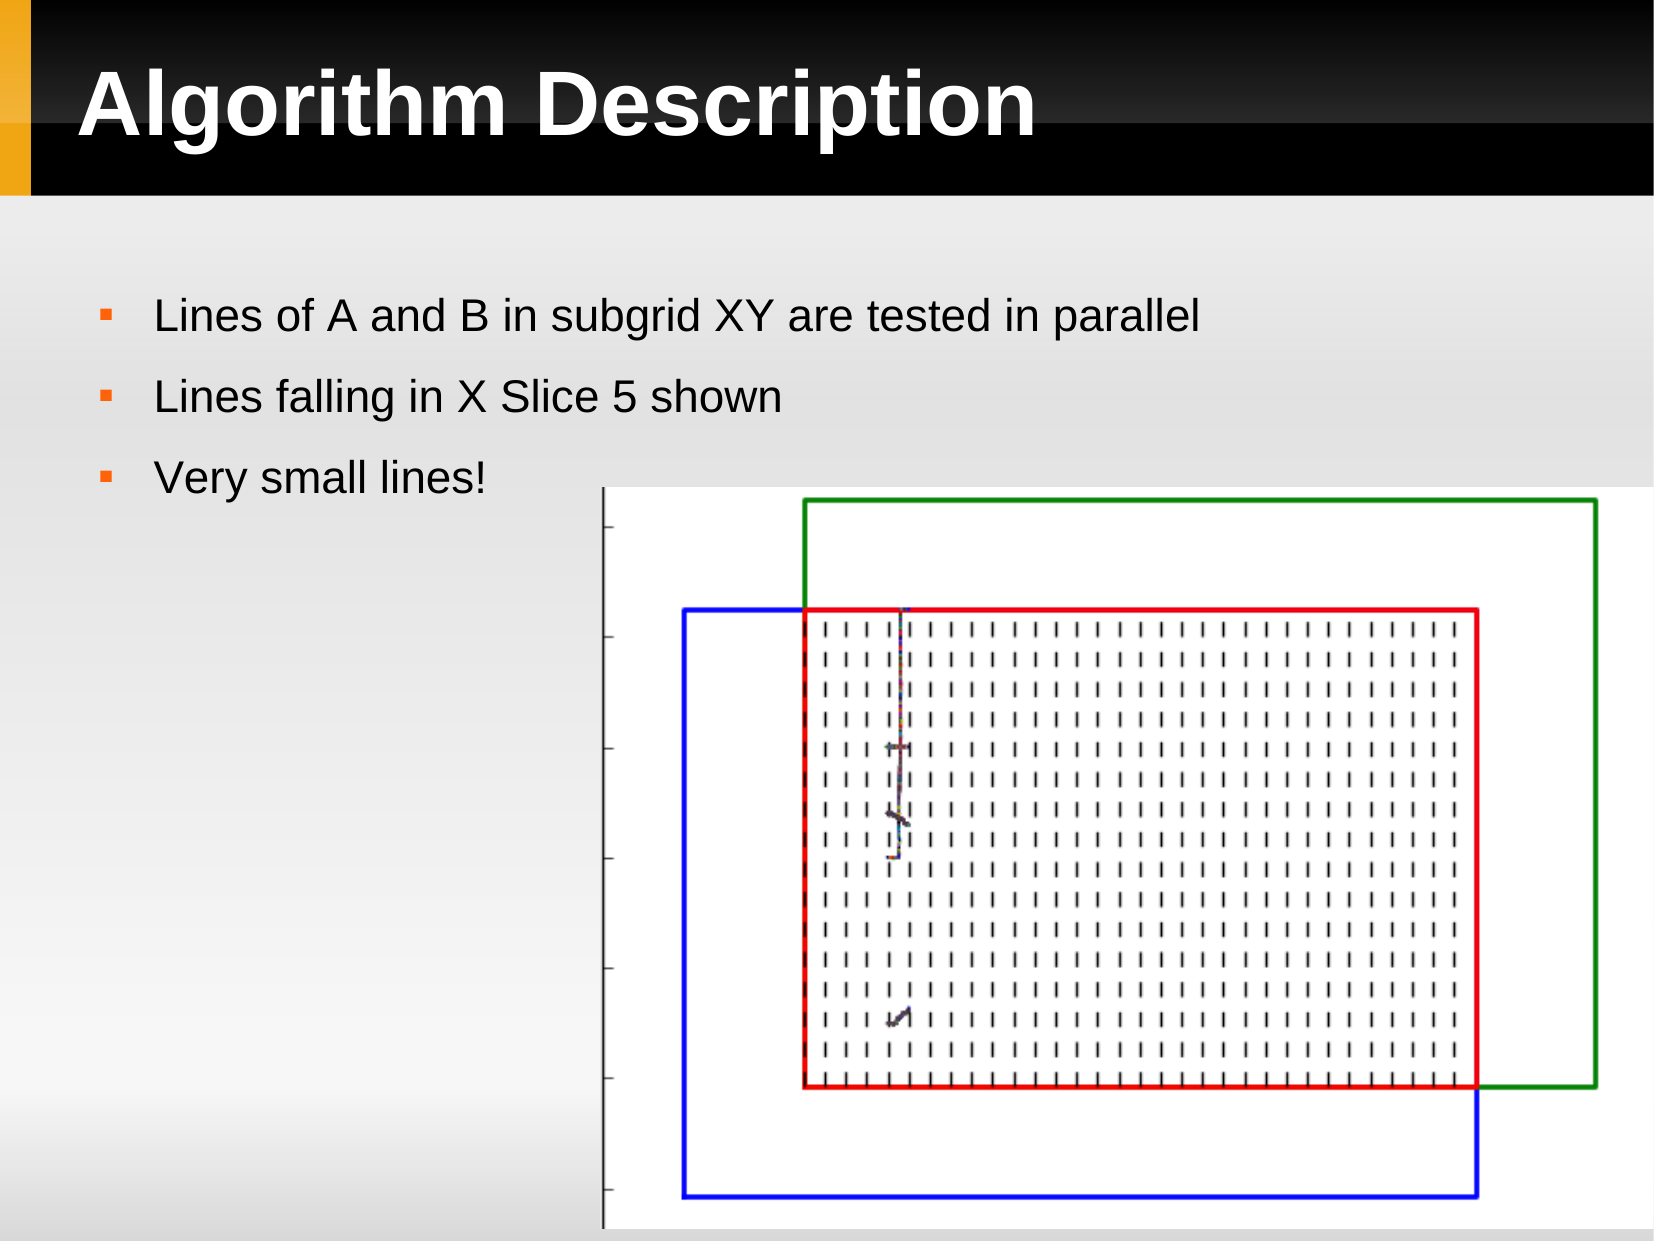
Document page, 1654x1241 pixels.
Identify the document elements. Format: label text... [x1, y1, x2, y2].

picture [0, 0, 1654, 1241]
list Lines of A and B in subgrid XY are tested in parallel Lines falling in X Slice 5 shown Very small lines! [82, 290, 1571, 1094]
title Algorithm Description [76, 7, 1565, 200]
